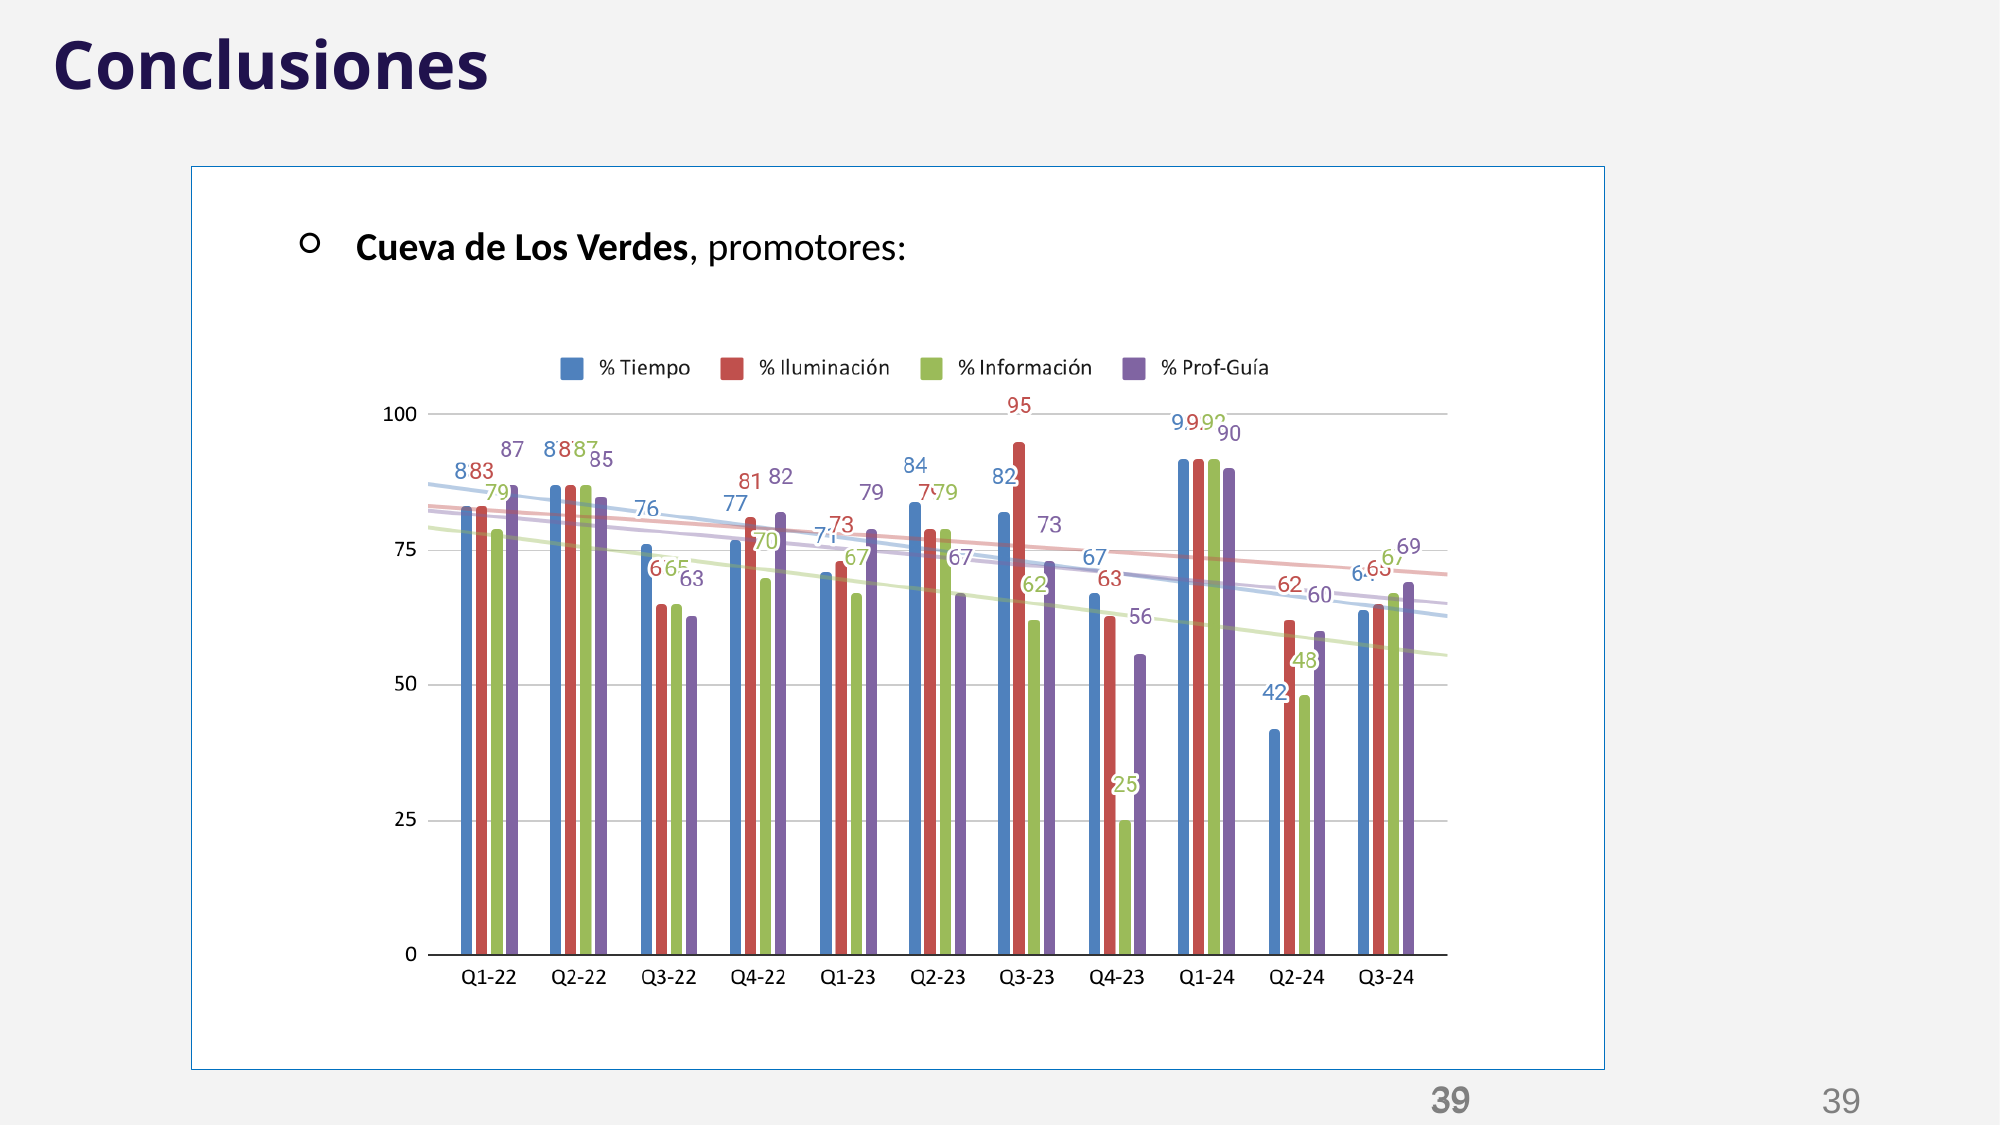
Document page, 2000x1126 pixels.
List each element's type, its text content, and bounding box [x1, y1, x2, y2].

picture [347, 322, 1482, 1024]
text_box Cueva de Los Verdes, promotores: [191, 166, 1605, 1070]
text_box Conclusiones [52, 0, 1945, 126]
text_box <number> [1412, 1069, 1880, 1126]
